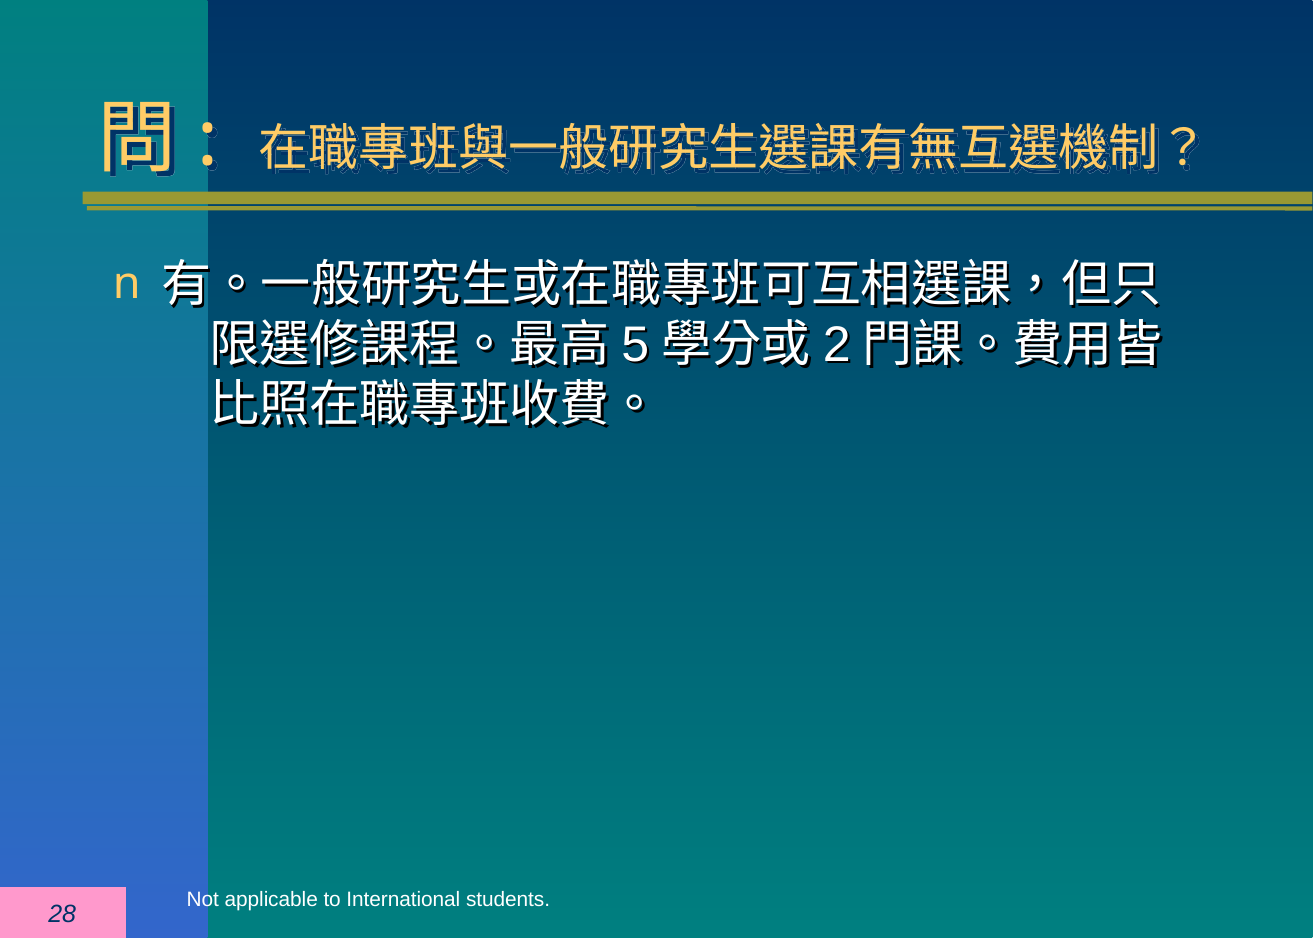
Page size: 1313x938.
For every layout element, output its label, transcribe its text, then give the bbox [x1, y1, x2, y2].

text_box 28 [0, 887, 125, 938]
text_box [0, 0, 207, 938]
text_box Not applicable to International students. [171, 878, 566, 919]
list 有。一般研究生或在職專班可互相選課，但只限選修課程。最高5學分或2門課。費用皆比照在職專班收費。 [99, 244, 1201, 844]
title 問: 在職專班與一般研究生選課有無互選機制？ [84, 36, 1280, 188]
